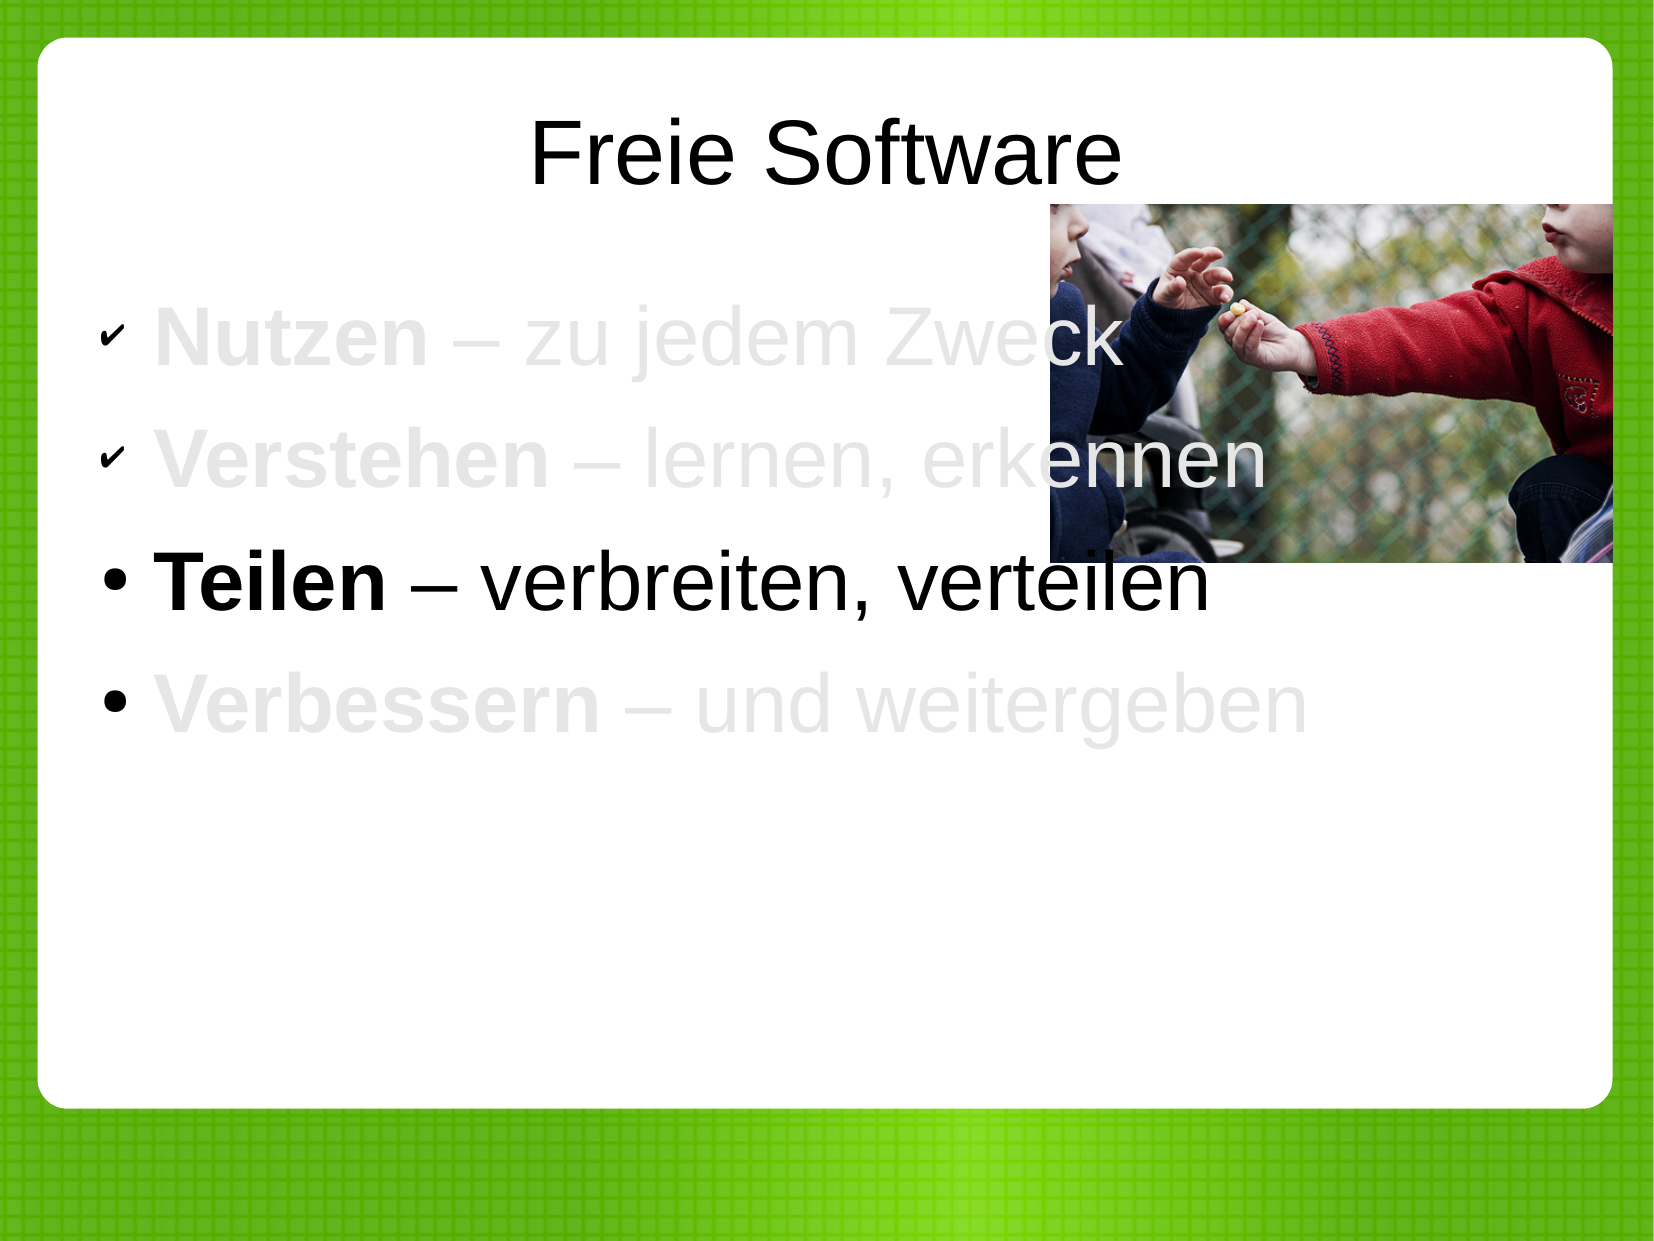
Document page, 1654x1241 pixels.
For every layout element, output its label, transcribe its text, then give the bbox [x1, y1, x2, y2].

list Nutzen – zu jedem Zweck Verstehen – lernen, erkennen Teilen – verbreiten, verteilen Verbessern – und weitergeben [82, 290, 1571, 1109]
title Freie Software [82, 49, 1571, 257]
picture [0, 0, 1654, 1241]
